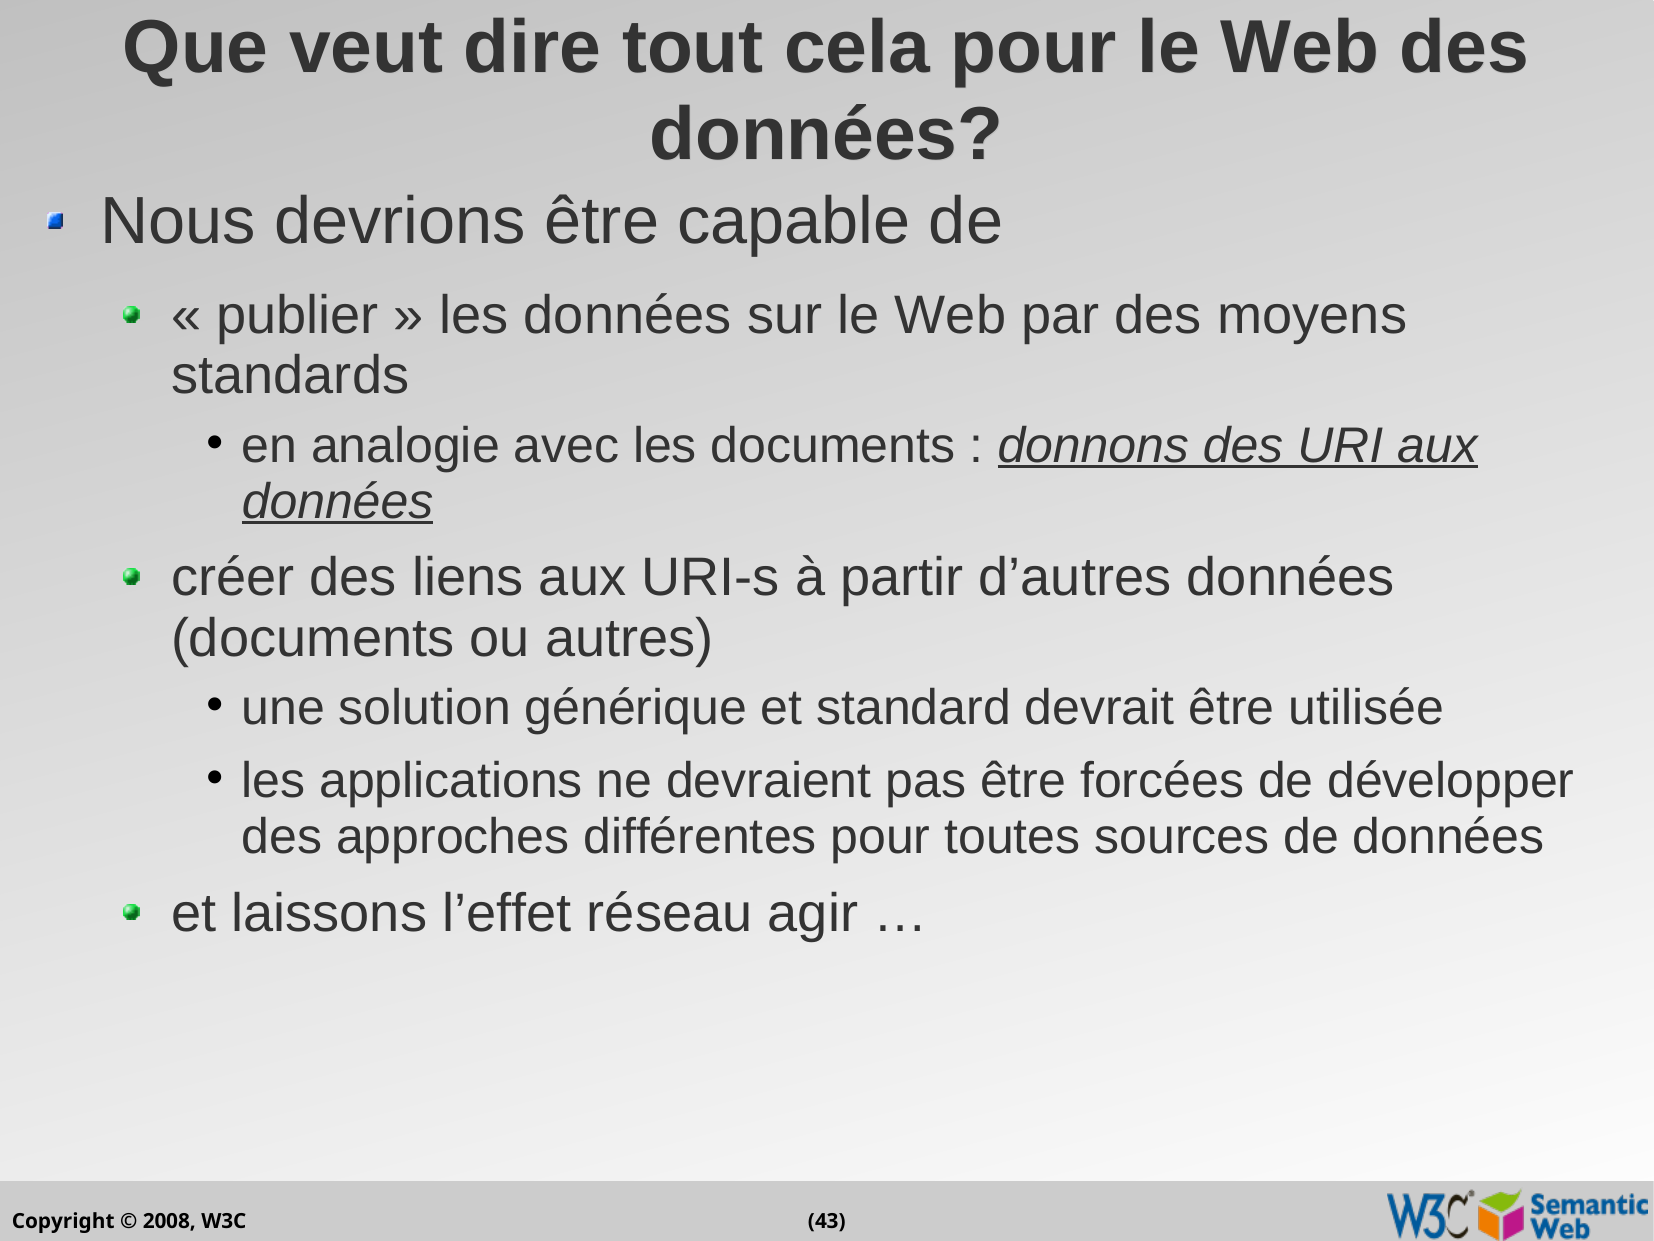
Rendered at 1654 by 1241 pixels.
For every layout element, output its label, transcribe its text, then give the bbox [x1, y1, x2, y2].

list Nous devrions être capable de « publier » les données sur le Web par des moyens standards en analogie avec les documents : donnons des URI aux données créer des liens aux URI-s à partir d’autres données (documents ou autres) une solution générique et standard devrait être utilisée les applications ne devraient pas être forcées de développer des approches différentes pour toutes sources de données et laissons l’effet réseau agir … [29, 183, 1624, 1169]
title Que veut dire tout cela pour le Web des données? [0, 2, 1654, 175]
picture [1387, 1187, 1648, 1241]
